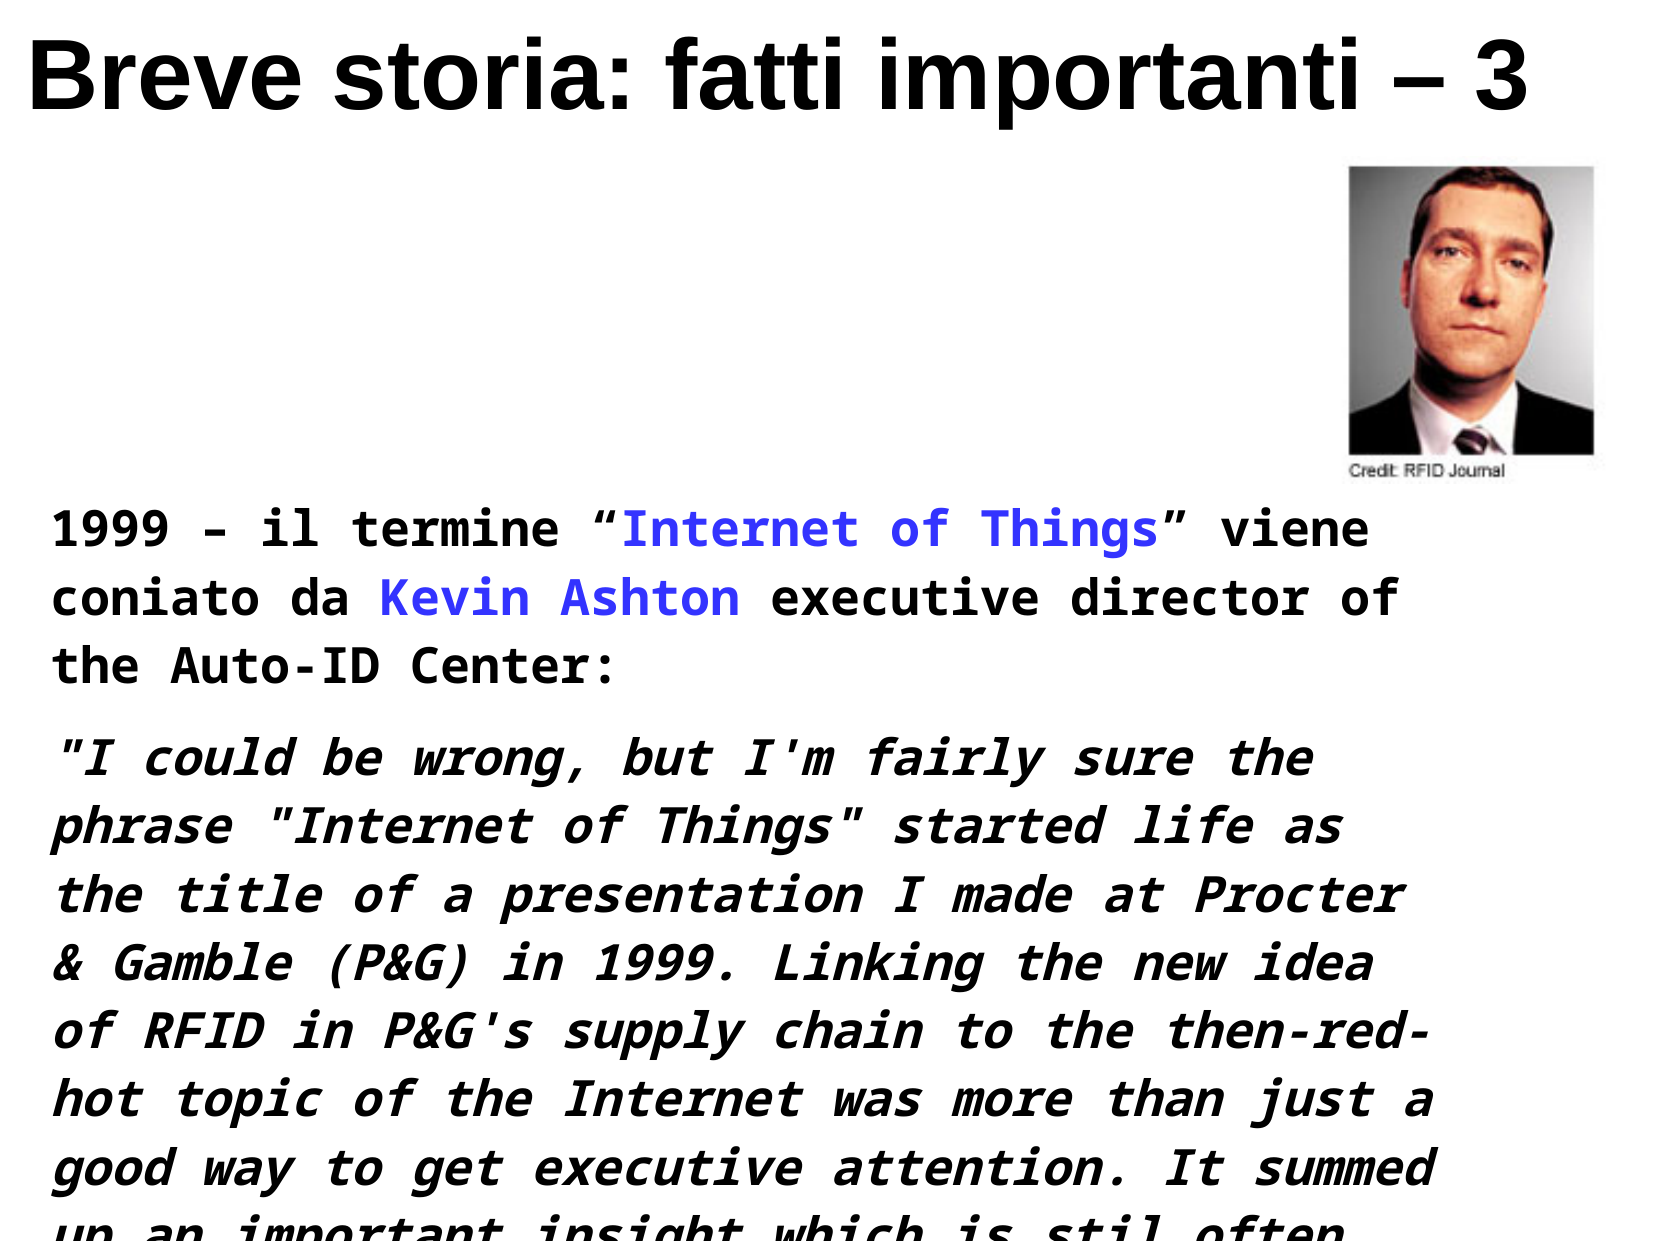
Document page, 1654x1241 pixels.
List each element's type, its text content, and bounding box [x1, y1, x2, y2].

text_box 1999 – il termine “Internet of Things” viene coniato da Kevin Ashton executive director of the Auto-ID Center: "I could be wrong, but I'm fairly sure the phrase "Internet of Things" started life as the title of a presentation I made at Procter & Gamble (P&G) in 1999. Linking the new idea of RFID in P&G's supply chain to the then-red-hot topic of the Internet was more than just a good way to get executive attention. It summed up an important insight which is stil often misunderstood." [35, 485, 1458, 1241]
picture [11, 11, 1654, 1241]
